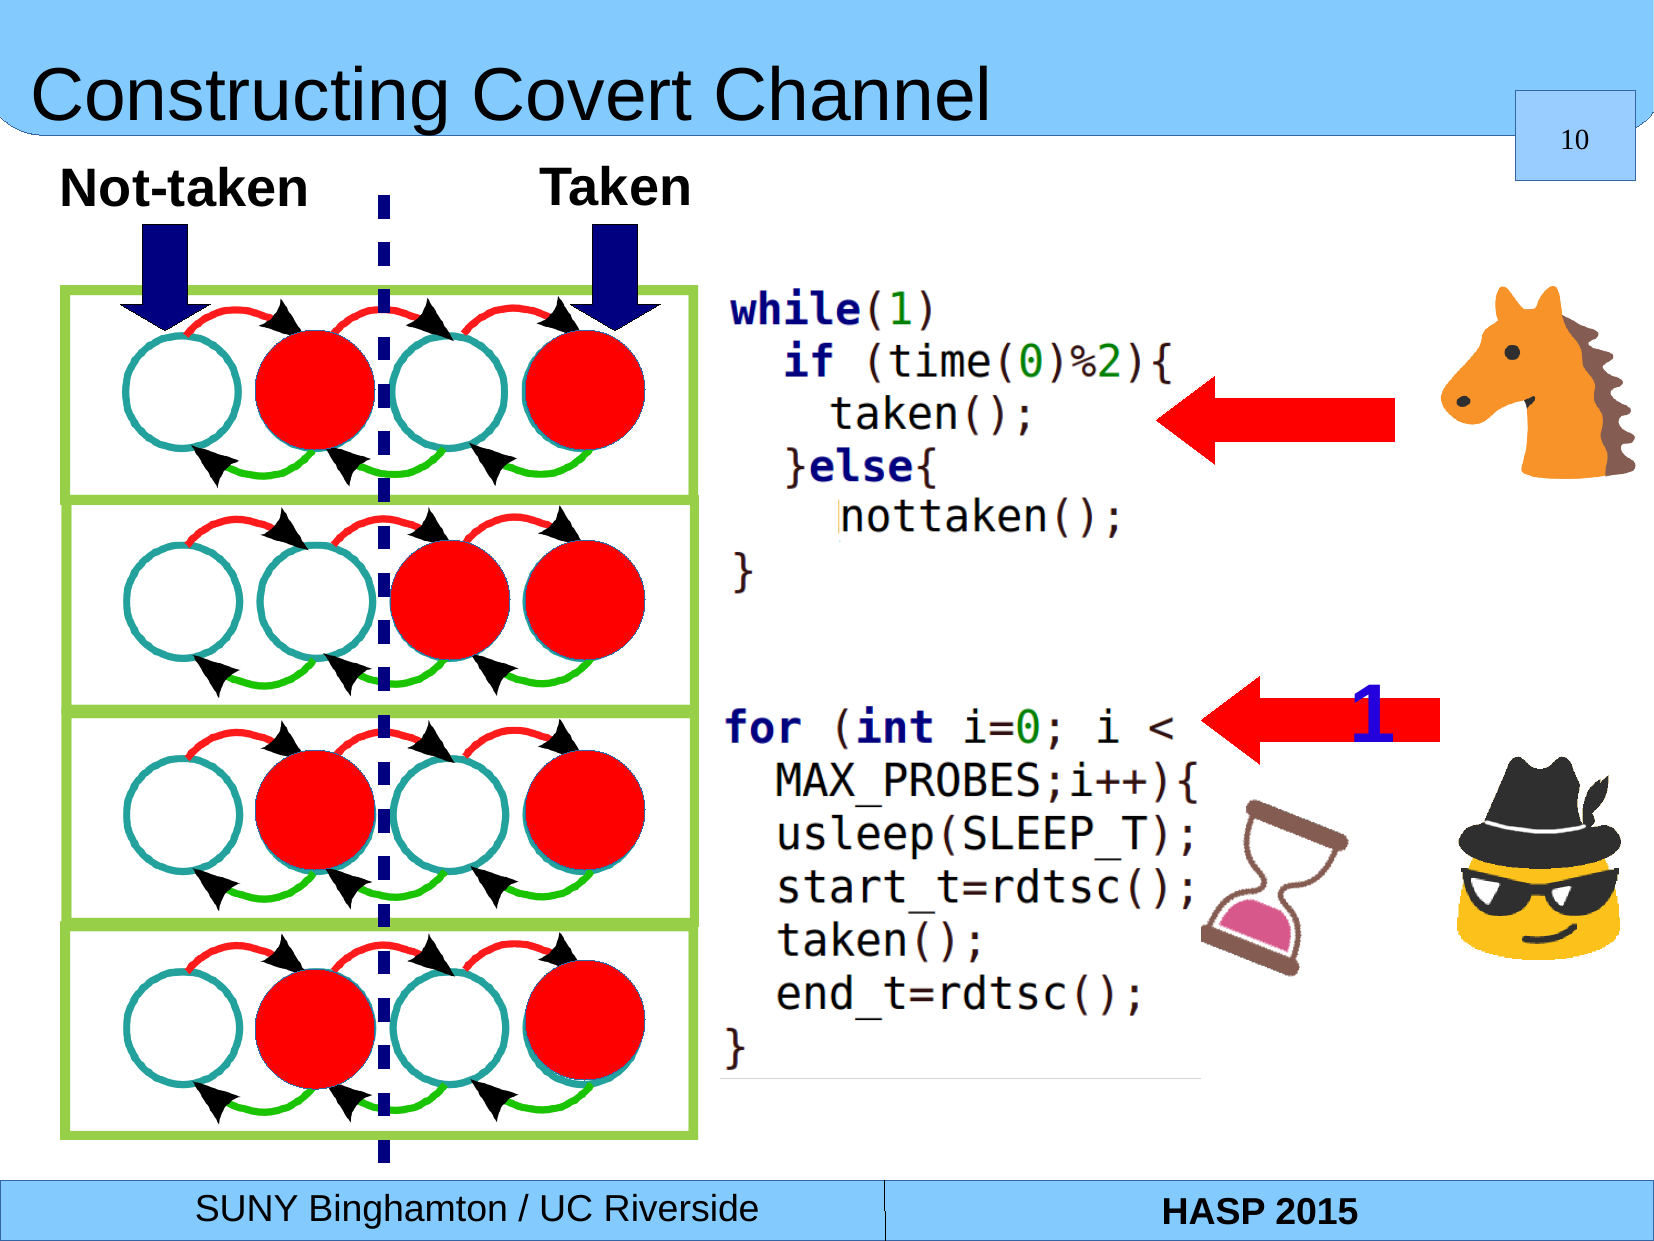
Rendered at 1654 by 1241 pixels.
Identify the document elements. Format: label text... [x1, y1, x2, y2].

picture [60, 285, 699, 1141]
picture [1440, 285, 1636, 481]
text_box [1154, 375, 1396, 466]
text_box [255, 330, 376, 451]
text_box [390, 540, 511, 661]
text_box [255, 969, 376, 1090]
text_box [525, 960, 646, 1081]
text_box [255, 750, 376, 871]
text_box [525, 540, 646, 661]
text_box 1 [1335, 660, 1411, 769]
text_box [120, 226, 211, 331]
text_box [525, 750, 646, 871]
text_box [1515, 131, 1636, 166]
text_box [1199, 675, 1335, 766]
picture [726, 285, 1201, 601]
picture [720, 705, 1370, 1081]
text_box Not-taken [45, 150, 525, 226]
text_box Taken [525, 149, 736, 226]
title Constructing Covert Channel [30, 45, 1636, 131]
picture [1457, 756, 1621, 961]
text_box [525, 330, 646, 451]
text_box [1411, 697, 1441, 743]
text_box [570, 226, 661, 331]
